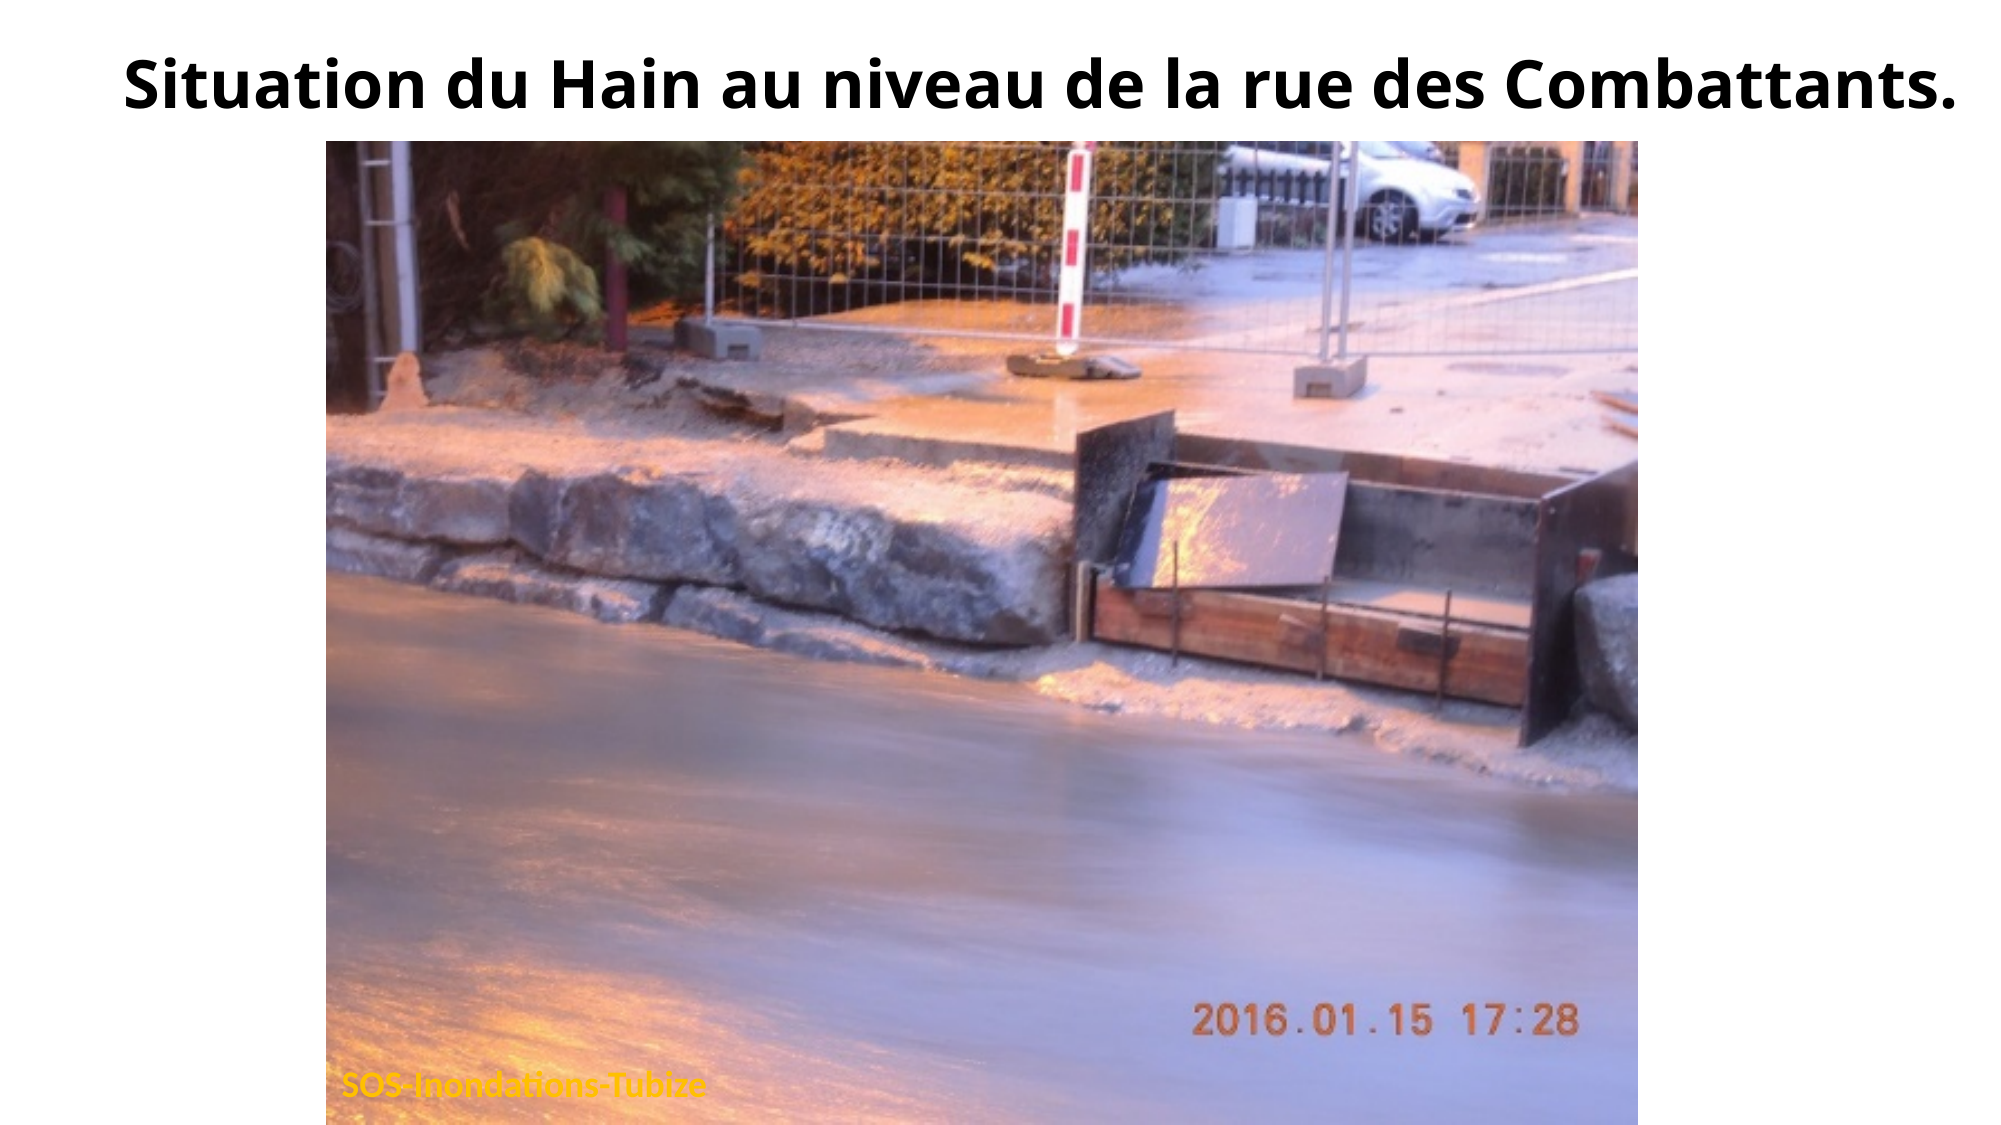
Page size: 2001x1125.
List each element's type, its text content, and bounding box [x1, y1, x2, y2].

text_box SOS-Inondations-Tubize [326, 1052, 756, 1113]
title Situation du Hain au niveau de la rue des Combattants. [0, 0, 2000, 186]
picture [326, 141, 1638, 1125]
